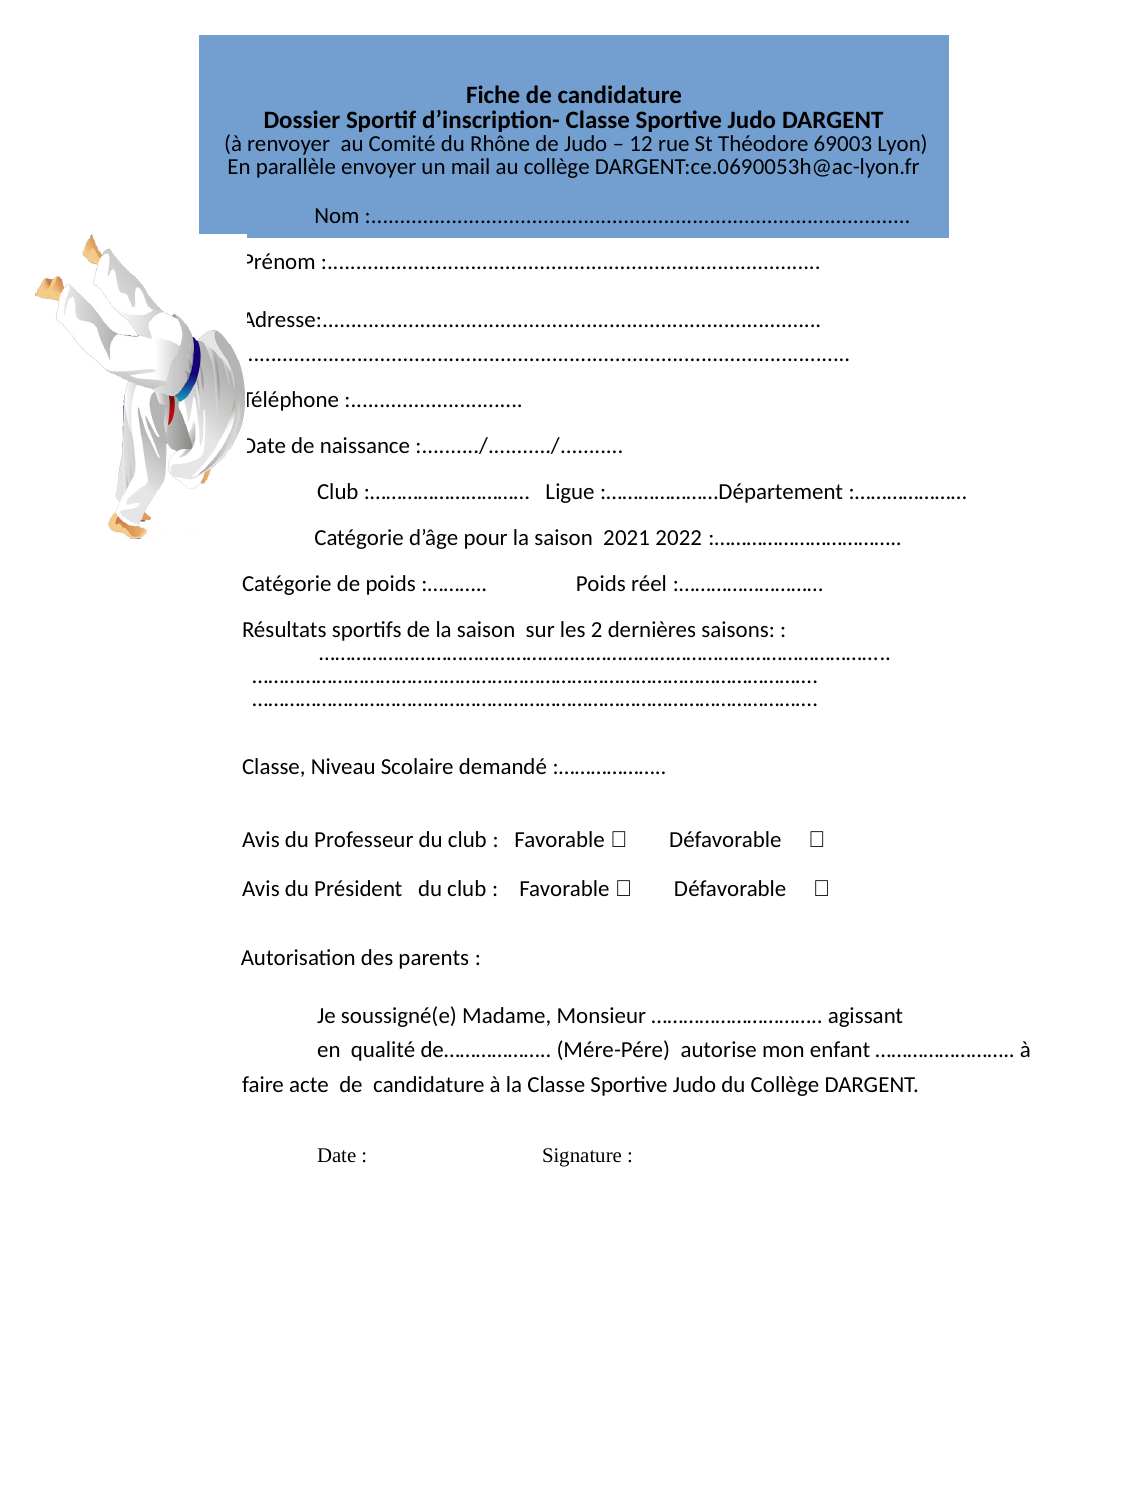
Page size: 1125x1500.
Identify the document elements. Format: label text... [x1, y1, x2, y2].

picture [35, 234, 247, 539]
table_header Fiche de candidature Dossier Sportif d’inscription- Classe Sportive Judo DARGENT (à renvoyer au Comité du Rhône de Judo – 12 rue St Théodore 69003 Lyon) En parallèle envoyer un mail au collège DARGENT:ce.0690053h@ac-lyon.fr [199, 35, 949, 199]
text_box Nom :.............................................................................................. Prénom :...................................................................................... Adresse:....................................................................................... .......................................................................................................... Téléphone :.............................. Date de naissance :........../.........../........... Club :………………………… Ligue :…………………Département :………………… Catégorie d’âge pour la saison 2021 2022 :…………………………….. Catégorie de poids :……….. Poids réel :……………………… Résultats sportifs de la saison sur les 2 dernières saisons: : …………………………………………………………………………………………….. ……………………………………………………………………………………………. ……………………………………………………………………………………………. Classe, Niveau Scolaire demandé :……………….. Avis du Professeur du club : Favorable  Défavorable  Avis du Président du club : Favorable  Défavorable  Autorisation des parents : Je soussigné(e) Madame, Monsieur ………………………….. agissant en qualité de……………….. (Mére-Pére) autorise mon enfant …………………….. à faire acte de candidature à la Classe Sportive Judo du Collège DARGENT. Date : Signature : [152, 199, 1067, 1367]
